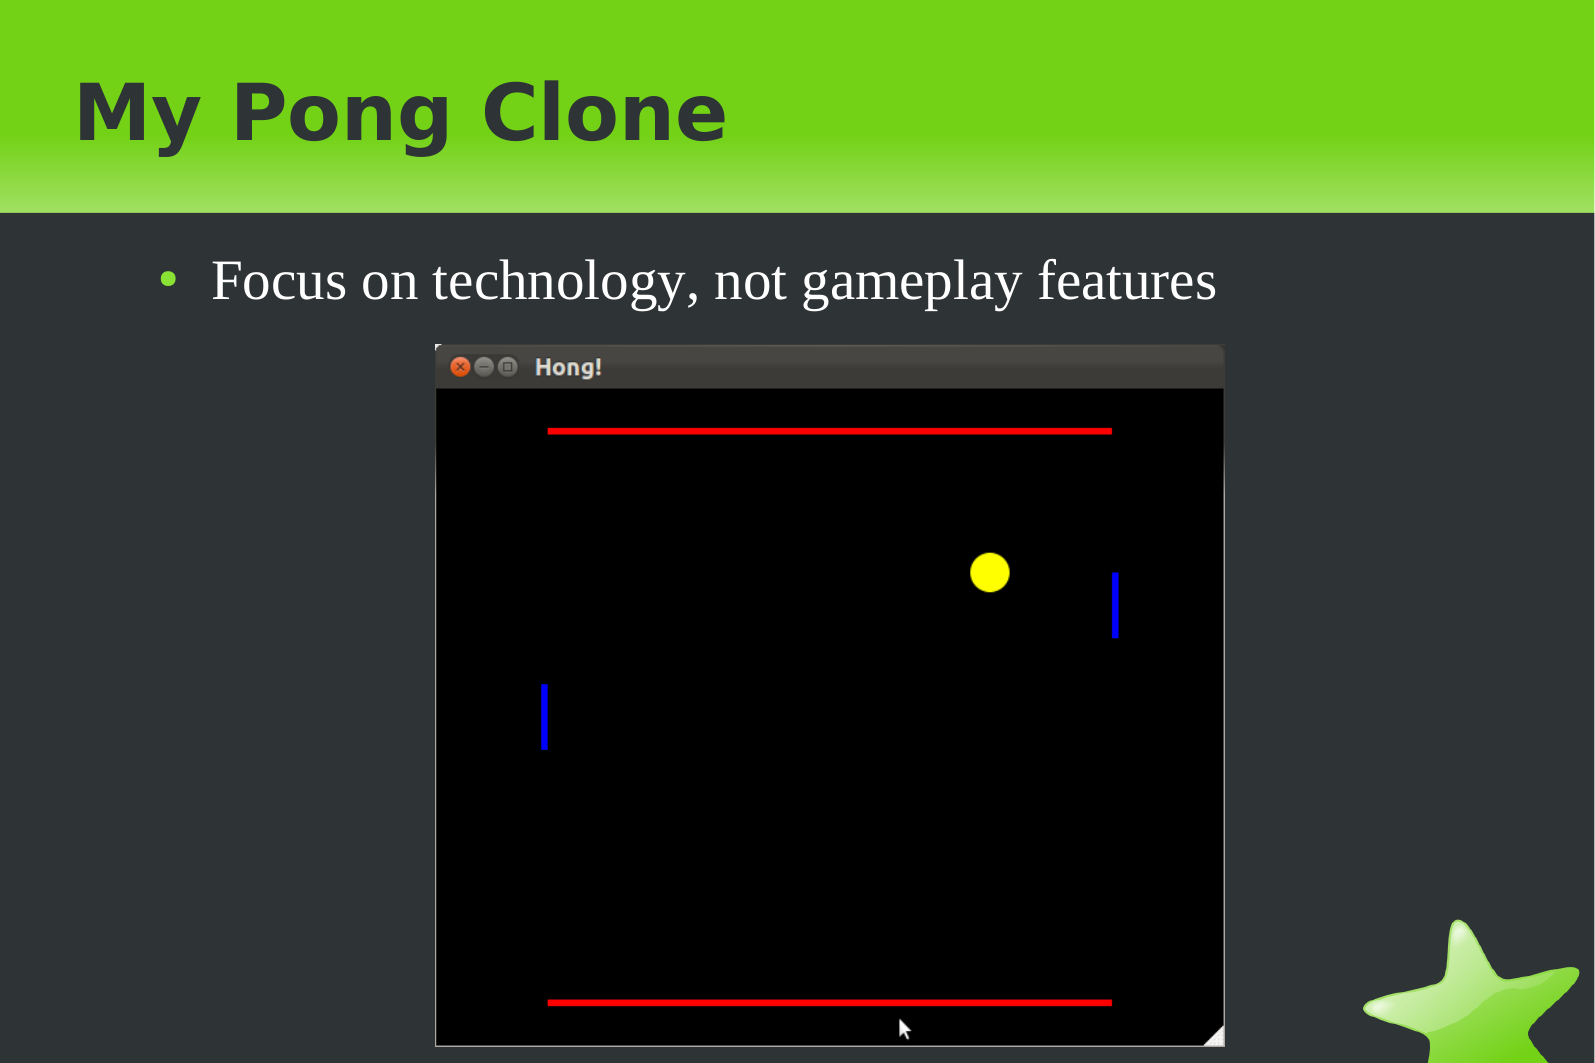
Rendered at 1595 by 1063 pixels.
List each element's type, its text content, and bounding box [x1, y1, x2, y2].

title My Pong Clone [74, 25, 1510, 203]
picture [0, 0, 1595, 1063]
list Focus on technology, not gameplay features [79, 248, 1515, 951]
